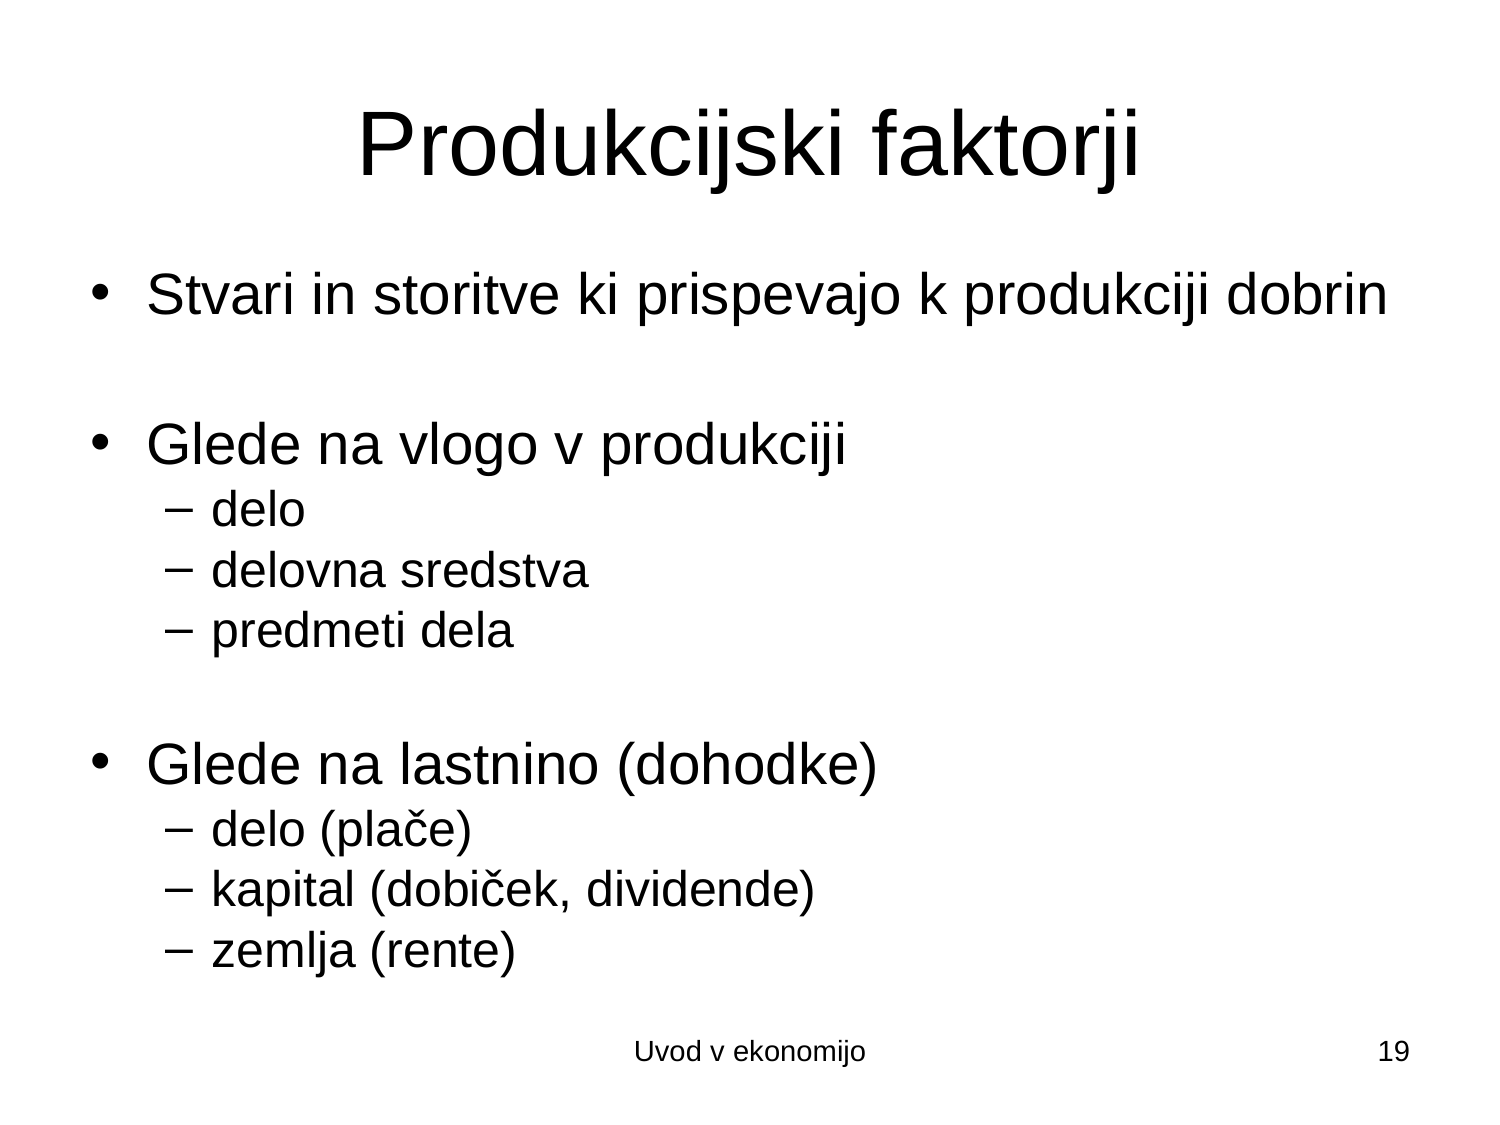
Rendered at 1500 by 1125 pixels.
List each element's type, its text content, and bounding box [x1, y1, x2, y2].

text_box Uvod v ekonomijo [512, 1054, 988, 1103]
title Produkcijski faktorji [75, 45, 1426, 233]
text_box <number> [1074, 1054, 1426, 1103]
list Stvari in storitve ki prispevajo k produkciji dobrin Glede na vlogo v produkciji delo delovna sredstva predmeti dela Glede na lastnino (dohodke) delo (plače) kapital (dobiček, dividende) zemlja (rente) [75, 262, 1426, 1054]
